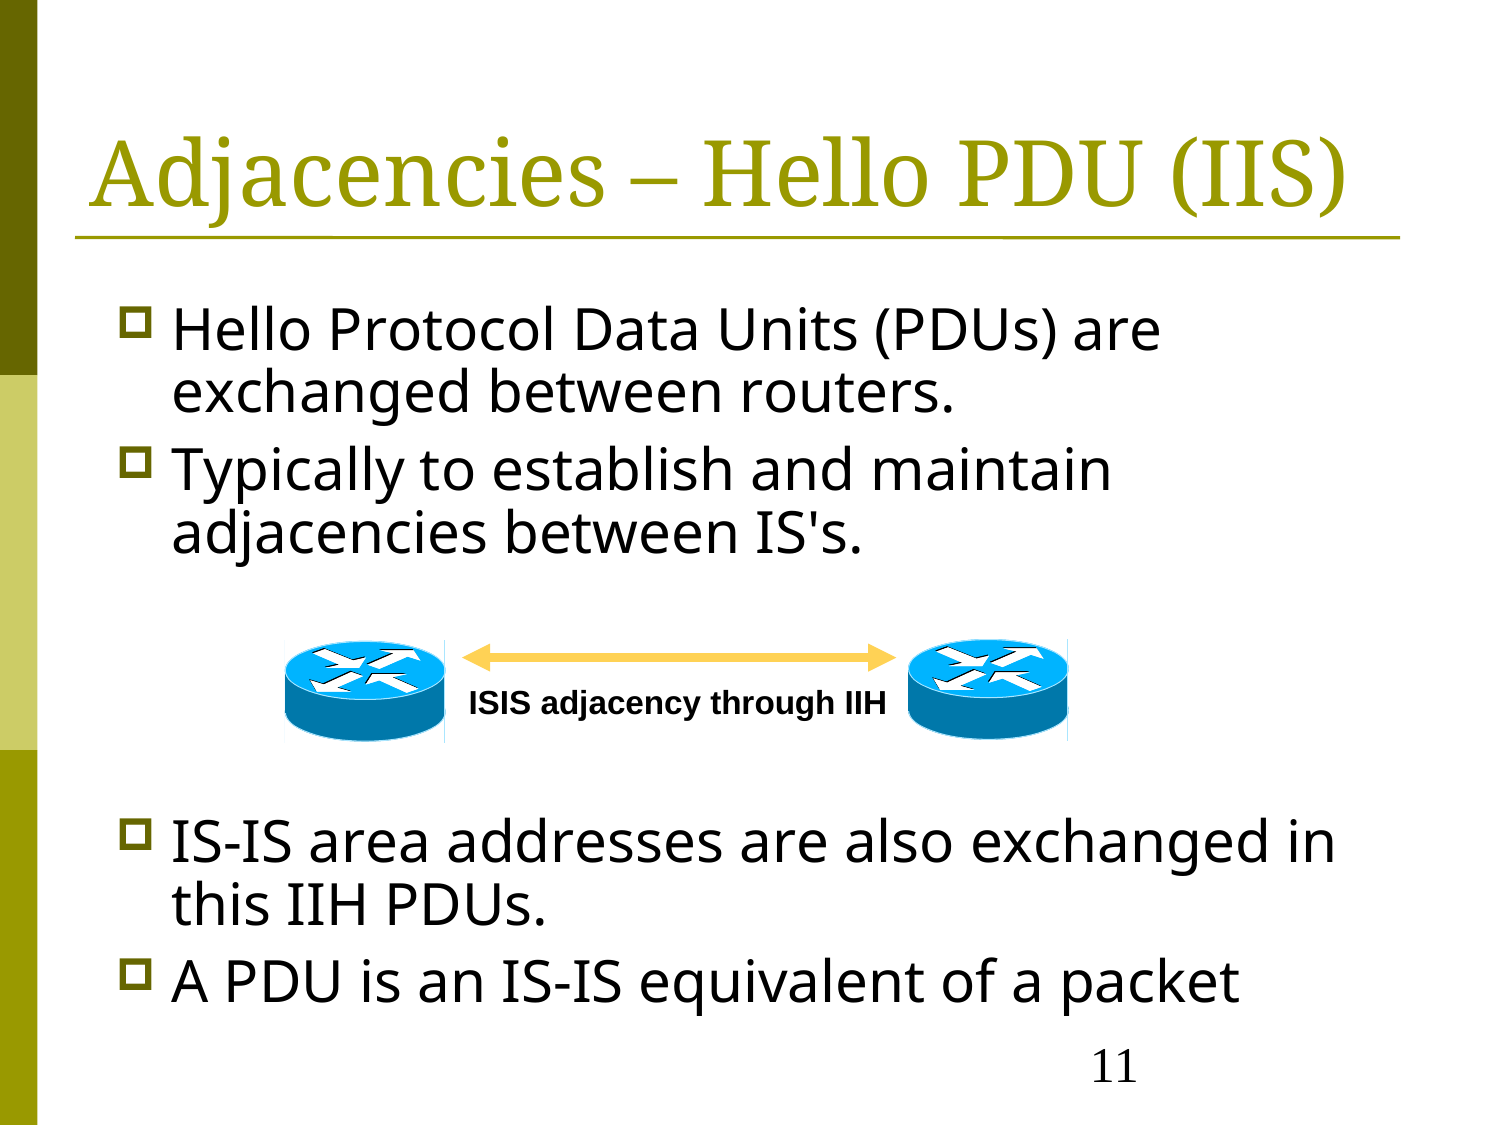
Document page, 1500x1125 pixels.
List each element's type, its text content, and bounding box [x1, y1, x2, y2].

picture [908, 639, 1070, 741]
picture [313, 672, 360, 691]
list Hello Protocol Data Units (PDUs) are exchanged between routers. Typically to establish and maintain adjacencies between IS's. IS-IS area addresses are also exchanged in this IIH PDUs. A PDU is an IS-IS equivalent of a packet [101, 292, 1404, 1063]
picture [284, 714, 447, 743]
title Adjacencies – Hello PDU (IIS) [75, 0, 1426, 233]
picture [369, 650, 418, 668]
picture [367, 674, 416, 692]
text_box <number> [1074, 1025, 1425, 1101]
picture [938, 648, 988, 666]
picture [990, 672, 1039, 690]
picture [992, 648, 1041, 666]
picture [315, 650, 364, 667]
picture [284, 640, 447, 677]
text_box ISIS adjacency through IIH [444, 677, 903, 730]
picture [936, 671, 984, 689]
